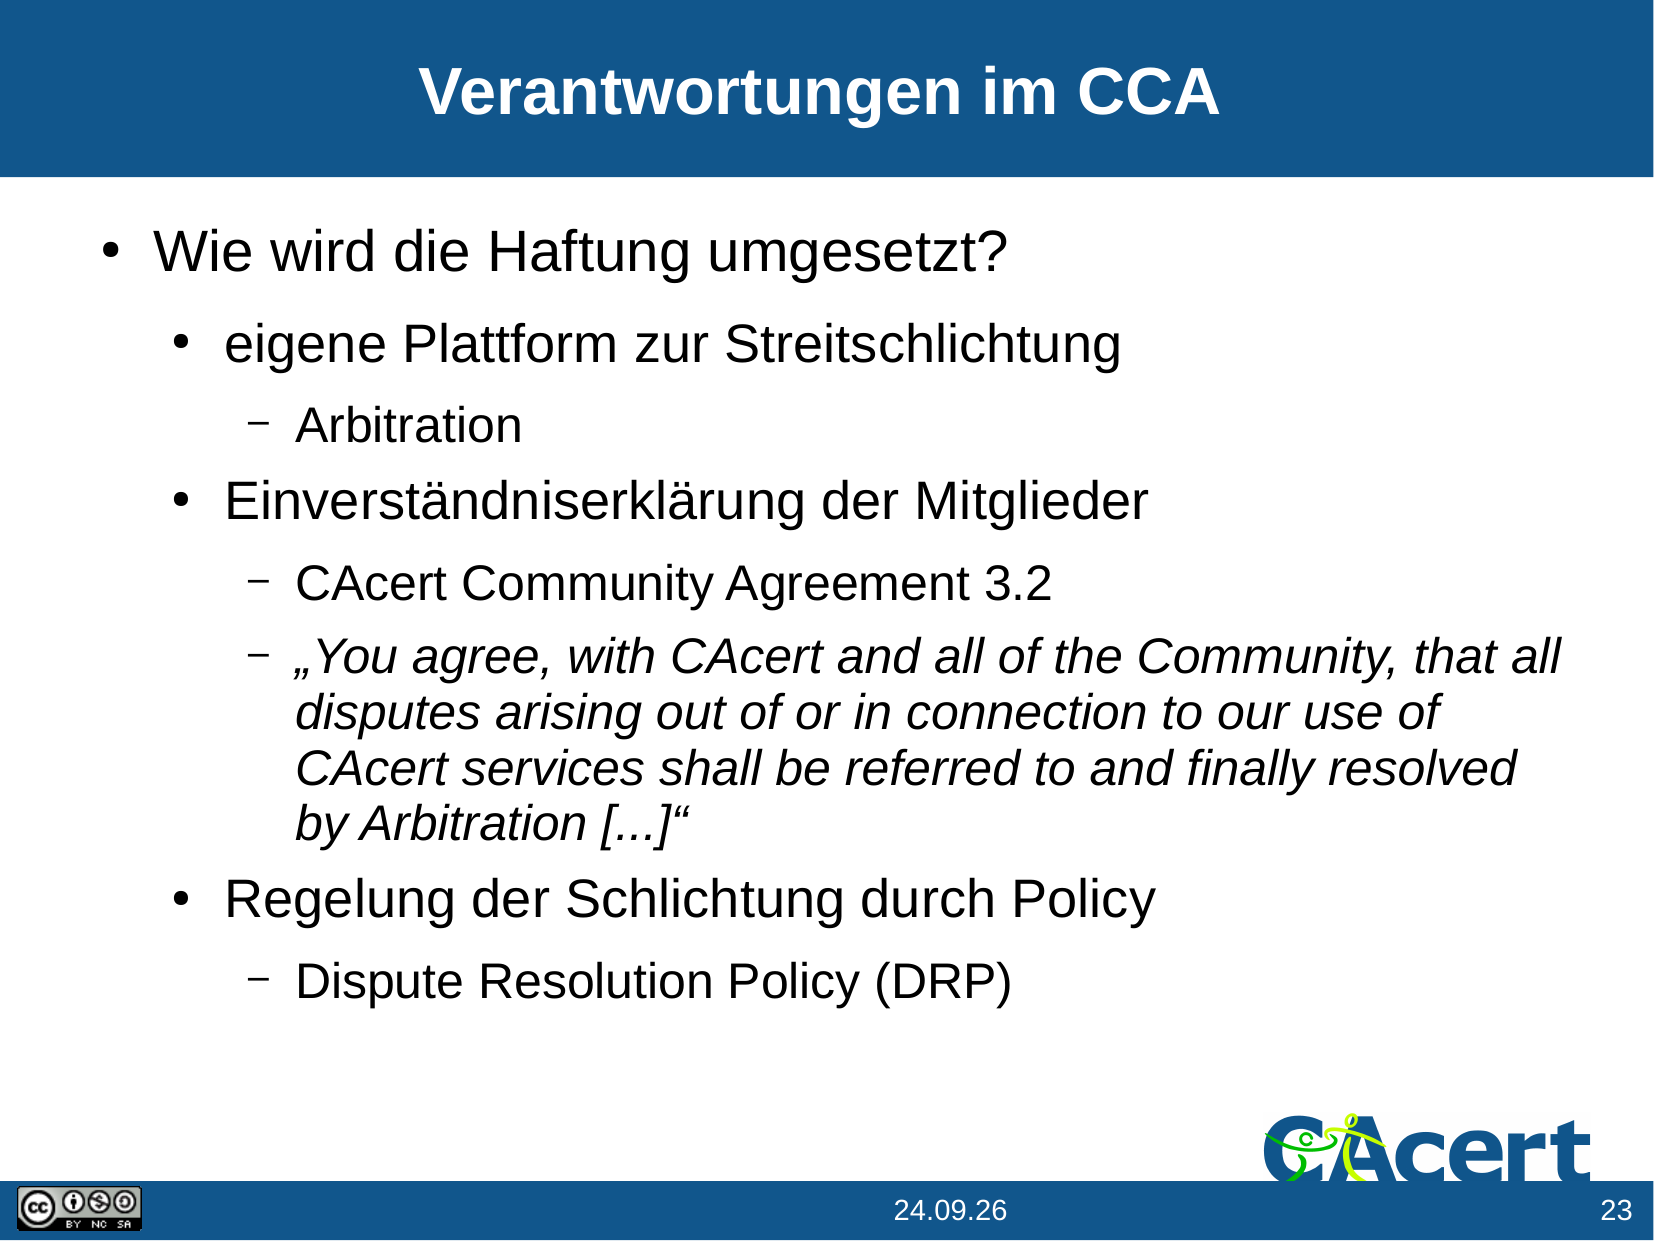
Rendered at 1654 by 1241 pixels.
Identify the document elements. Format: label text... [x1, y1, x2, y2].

title Verantwortungen im CCA [76, 17, 1565, 166]
list Wie wird die Haftung umgesetzt? eigene Plattform zur Streitschlichtung Arbitration Einverständniserklärung der Mitglieder CAcert Community Agreement 3.2 „You agree, with CAcert and all of the Community, that all disputes arising out of or in connection to our use of CAcert services shall be referred to and finally resolved by Arbitration [...]“ Regelung der Schlichtung durch Policy Dispute Resolution Policy (DRP) [82, 218, 1571, 1077]
picture [1263, 1112, 1591, 1181]
picture [17, 1186, 142, 1231]
